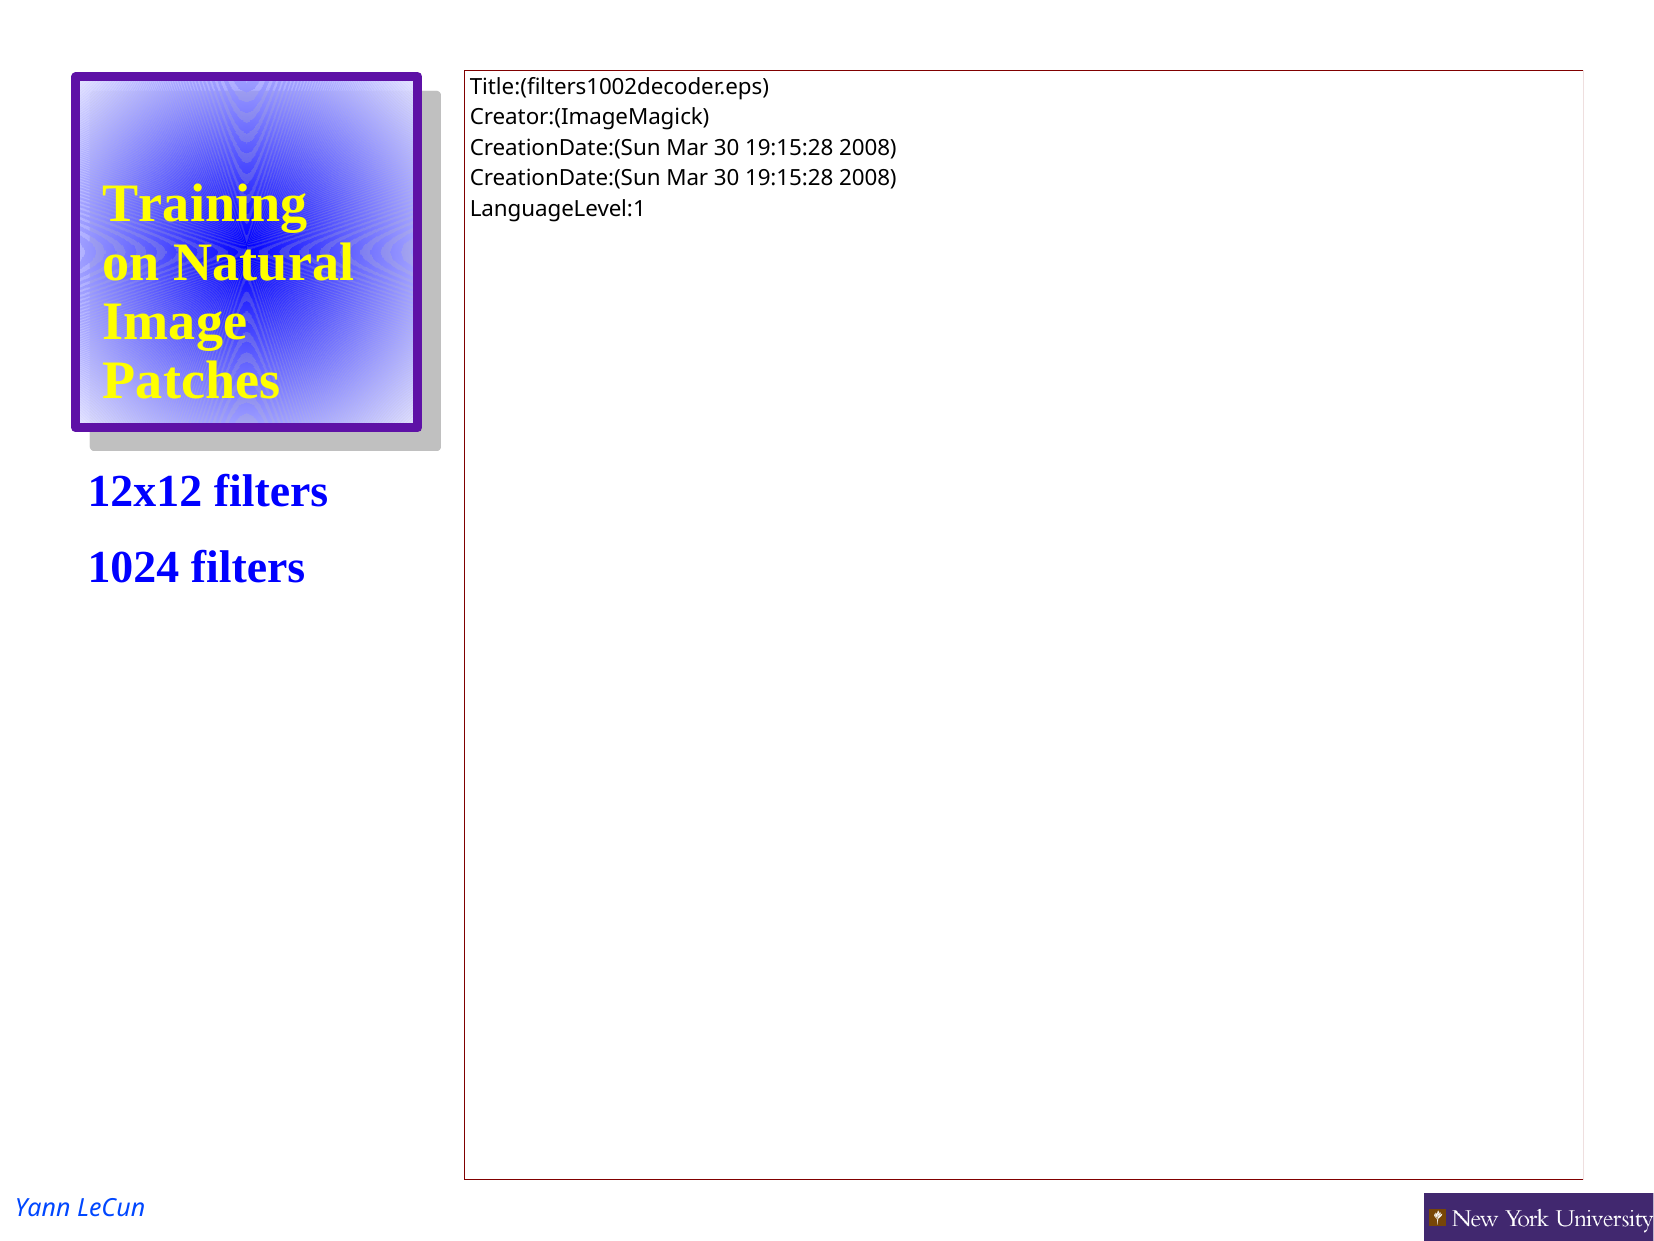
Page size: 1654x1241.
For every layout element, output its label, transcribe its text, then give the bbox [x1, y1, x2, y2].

picture [1424, 1193, 1654, 1241]
title Training on Natural Image Patches [75, 76, 418, 428]
picture [462, 69, 1584, 1180]
list 12x12 filters 1024 filters [87, 465, 439, 1072]
